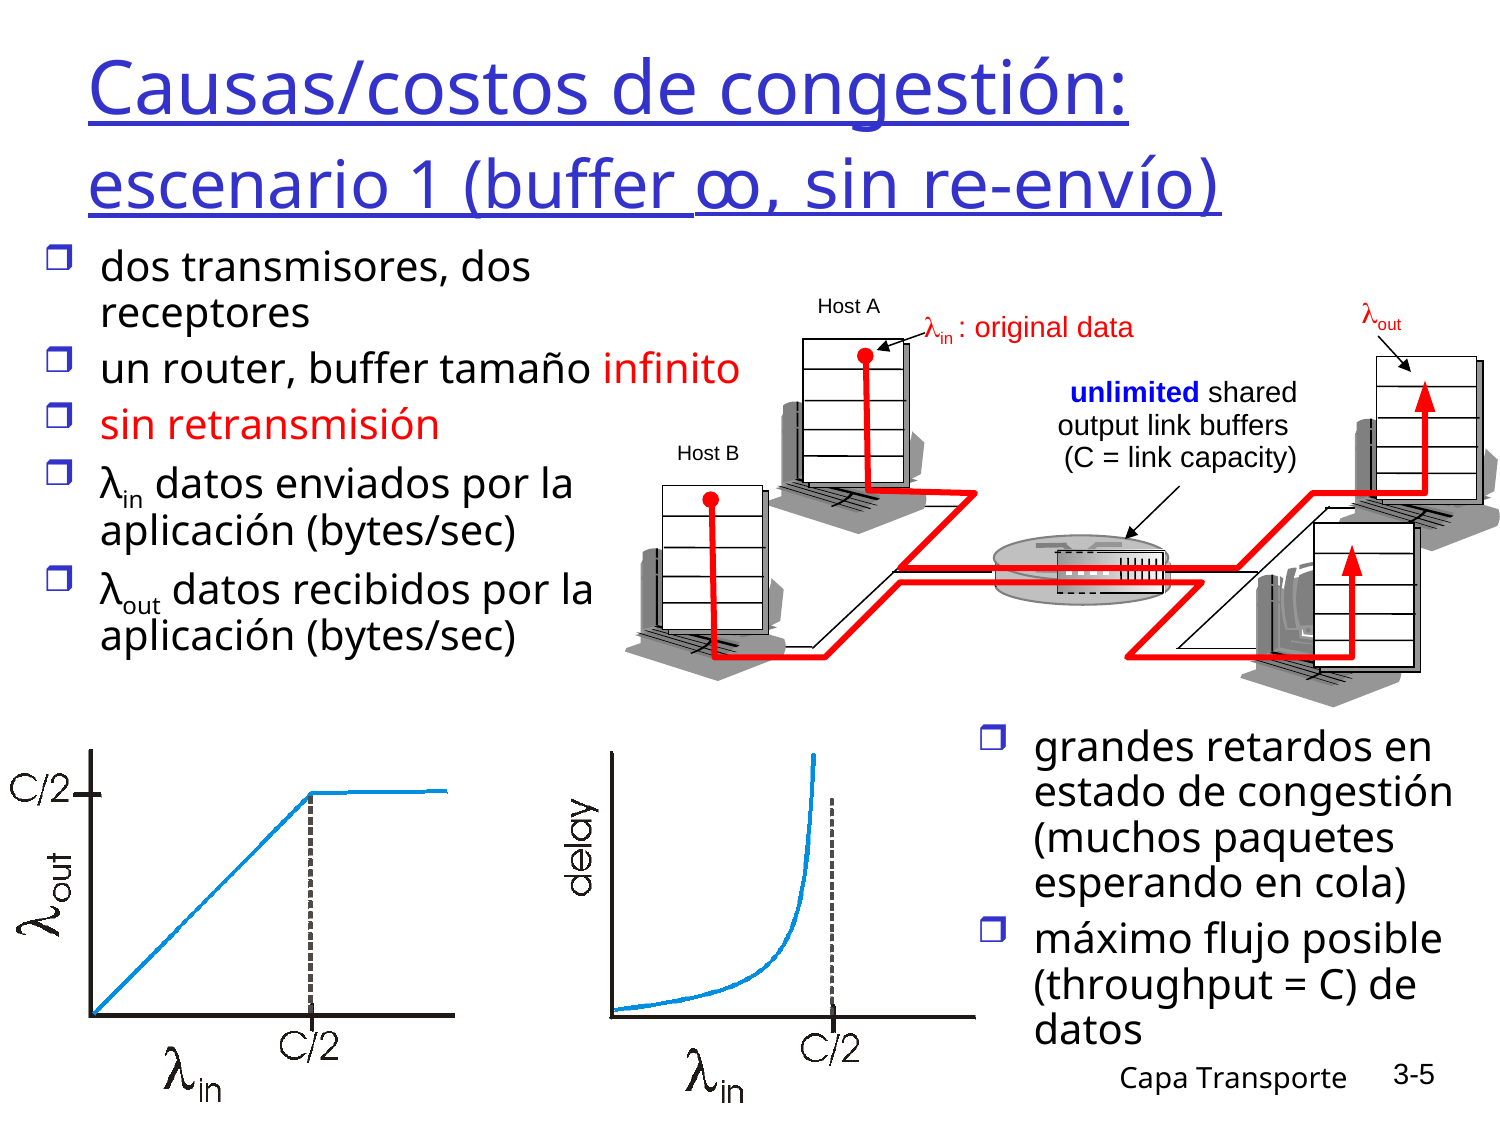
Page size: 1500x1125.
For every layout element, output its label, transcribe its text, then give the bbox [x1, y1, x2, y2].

title Causas/costos de congestión: escenario 1 (buffer ꝏ, sin re-envío) [87, 45, 1400, 218]
text_box [662, 370, 927, 654]
text_box [1240, 356, 1500, 708]
list dos transmisores, dos receptores un router, buffer tamaño infinito sin retransmisión λin datos enviados por la aplicación (bytes/sec) λout datos recibidos por la aplicación (bytes/sec) [28, 237, 767, 749]
text_box [995, 572, 1120, 579]
text_box in : original data [909, 303, 1163, 364]
text_box [993, 535, 1171, 565]
text_box Host B [662, 434, 767, 475]
text_box [803, 338, 925, 488]
list grandes retardos en estado de congestión (muchos paquetes esperando en cola) máximo flujo posible (throughput = C) de datos [962, 716, 1472, 1067]
text_box Host A [802, 287, 907, 328]
text_box [1164, 586, 1170, 594]
text_box unlimited shared output link buffers (C = link capacity) [1012, 367, 1313, 488]
text_box [1164, 572, 1171, 579]
text_box [1354, 388, 1422, 490]
text_box [1256, 555, 1349, 654]
text_box [995, 586, 1162, 605]
text_box out [1346, 289, 1426, 350]
text_box [624, 517, 770, 682]
picture [9, 749, 976, 1103]
